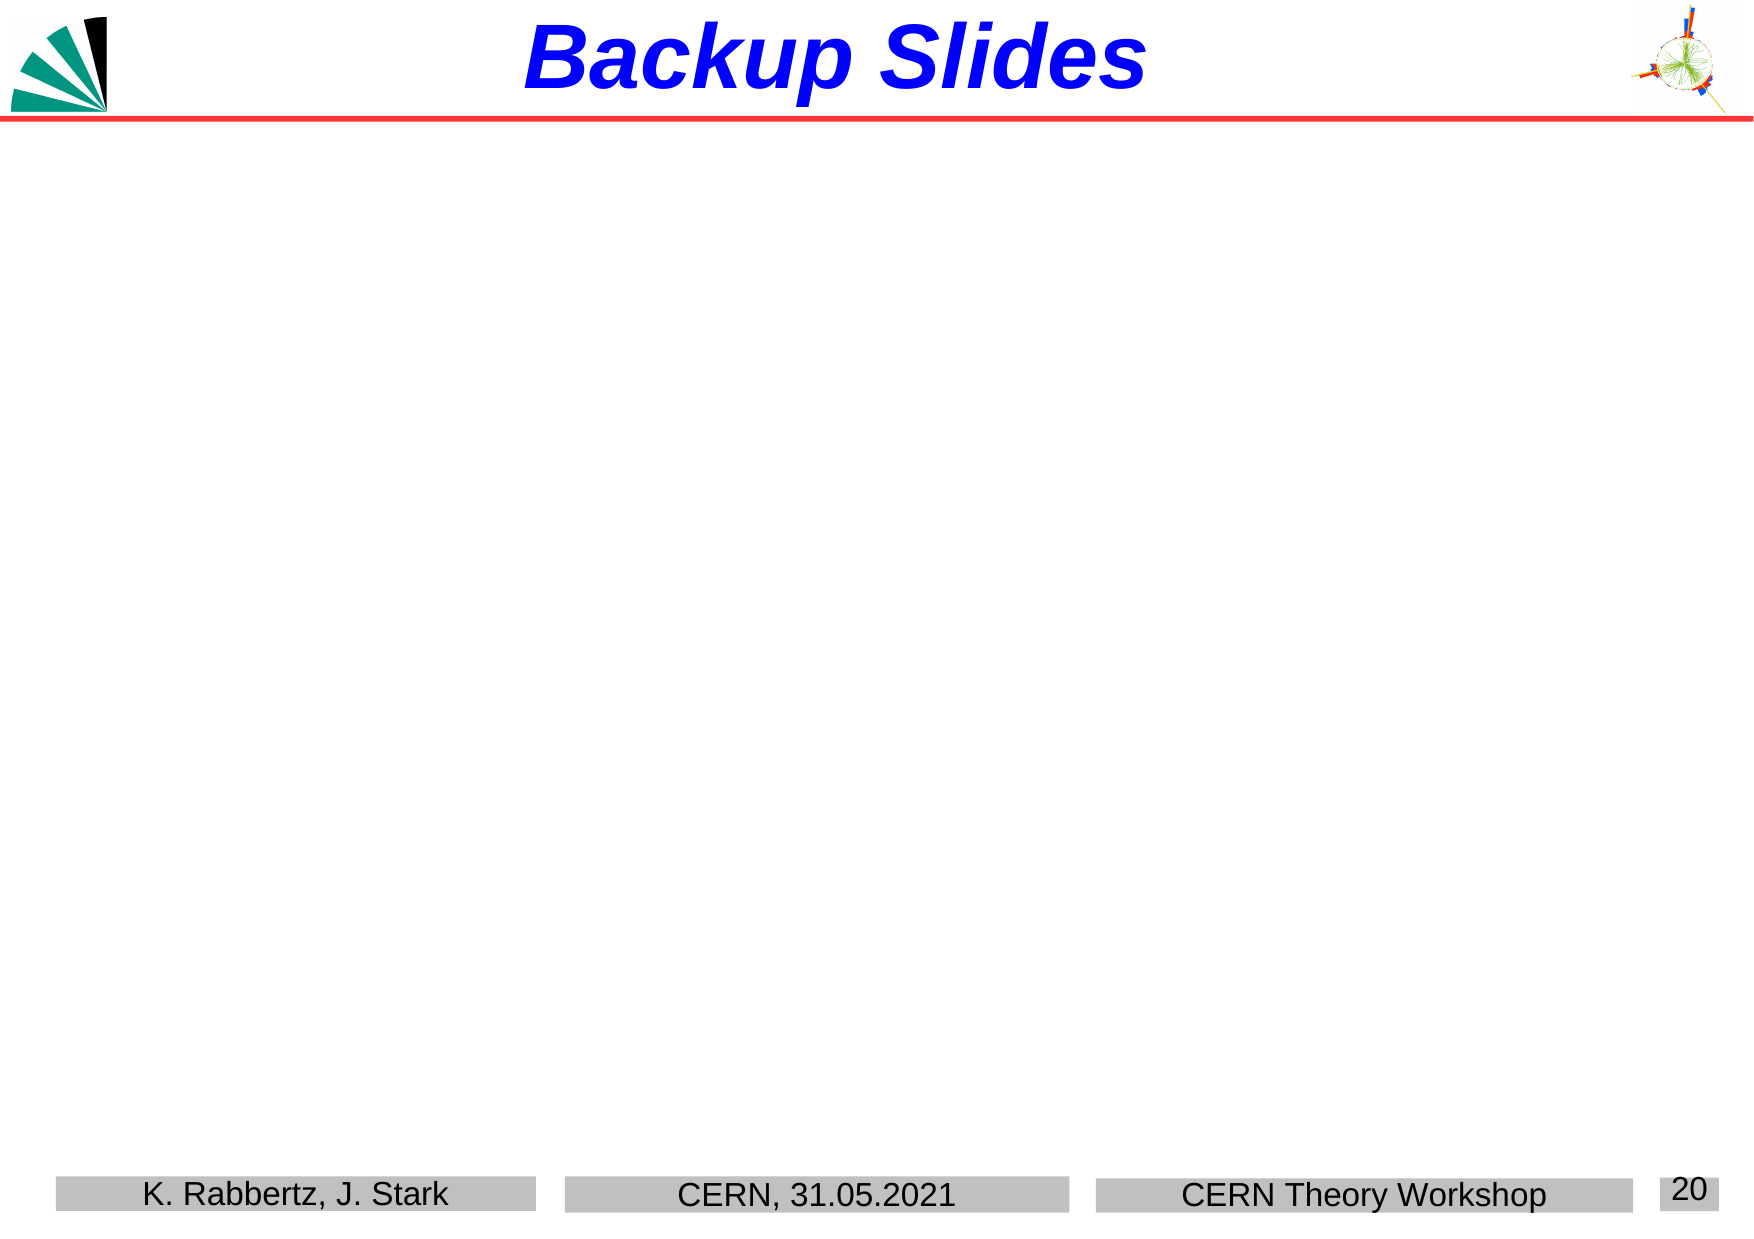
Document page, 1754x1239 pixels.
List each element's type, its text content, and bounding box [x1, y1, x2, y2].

picture [11, 17, 107, 113]
picture [1631, 5, 1739, 113]
title Backup Slides [129, 0, 1545, 114]
